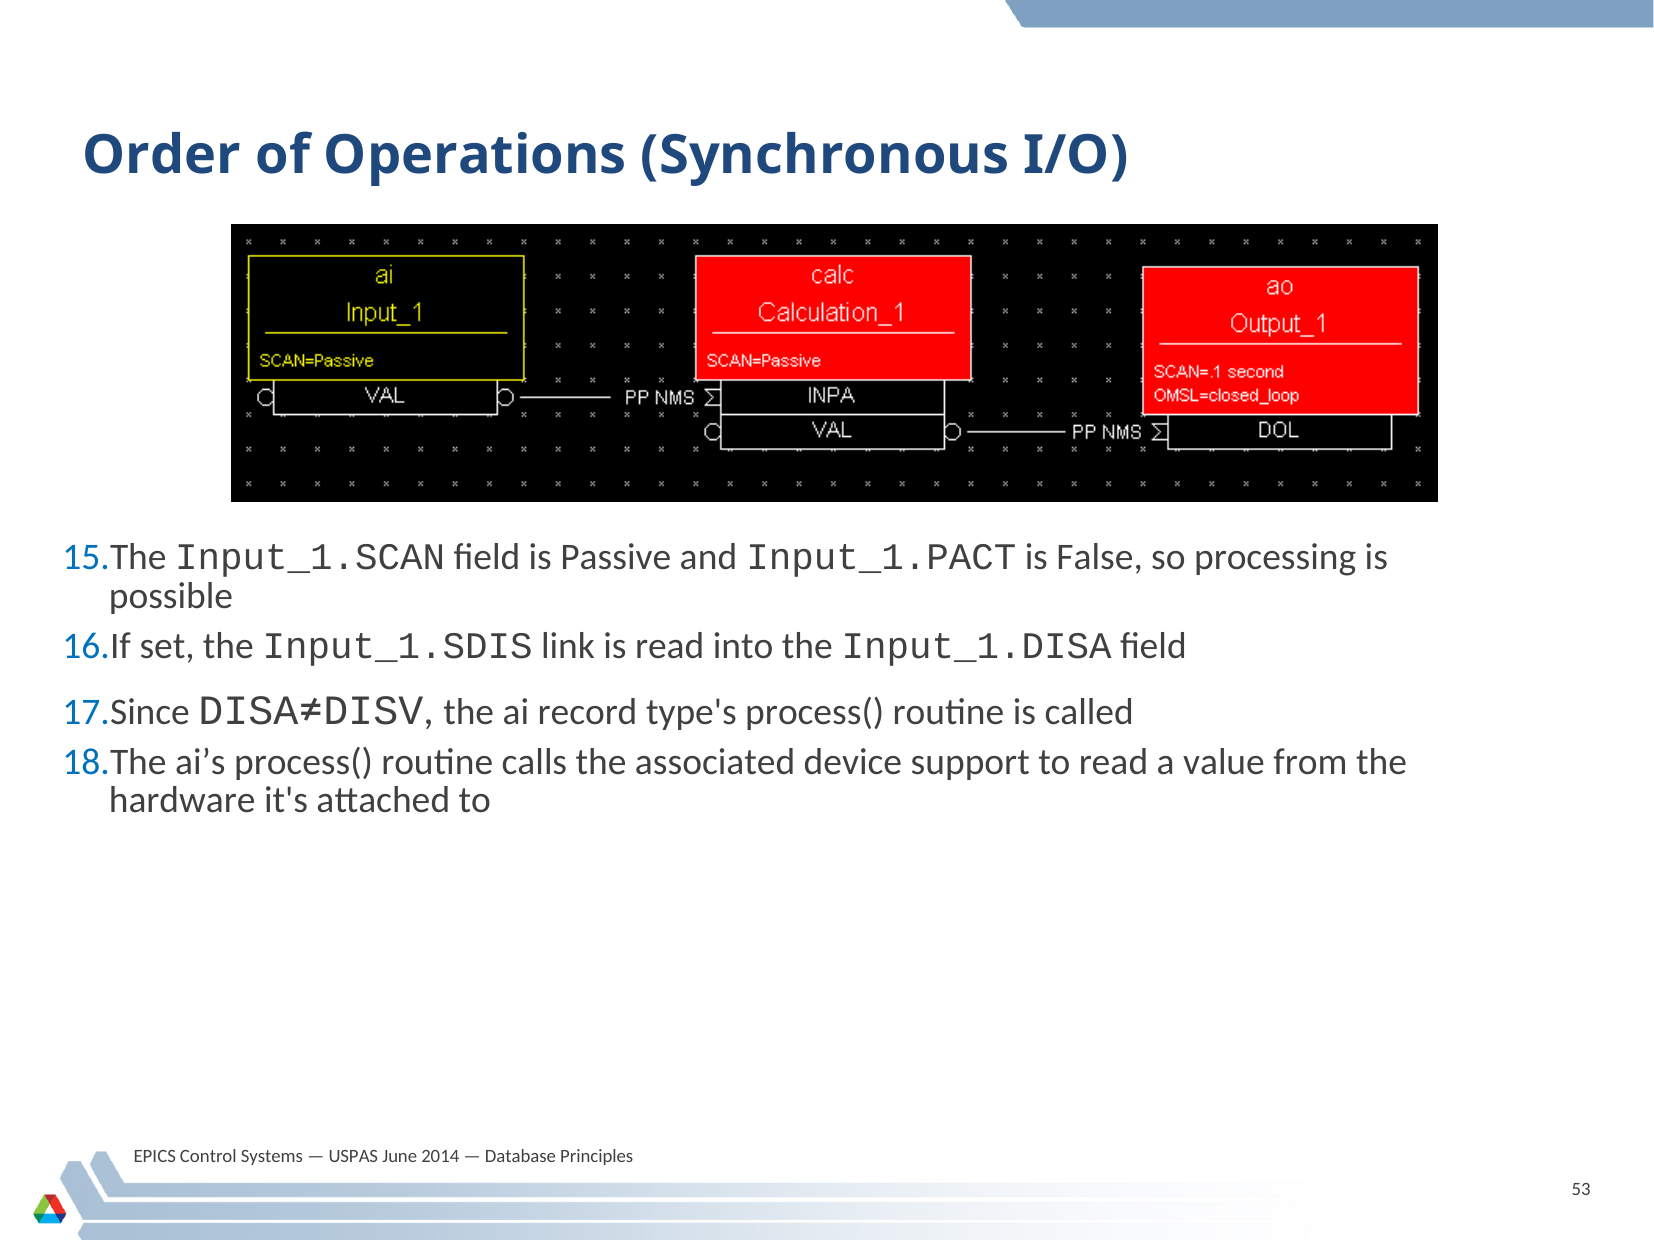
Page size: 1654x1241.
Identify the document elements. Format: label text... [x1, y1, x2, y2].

picture [0, 1143, 1654, 1240]
title Order of Operations (Synchronous I/O) [82, 121, 1571, 185]
picture [0, 0, 1654, 29]
list The Input_1.SCAN field is Passive and Input_1.PACT is False, so processing is possible If set, the Input_1.SDIS link is read into the Input_1.DISA field Since DISA≠DISV, the ai record type's process() routine is called The ai’s process() routine calls the associated device support to read a value from the hardware it's attached to [62, 538, 1498, 850]
picture [231, 224, 1438, 502]
